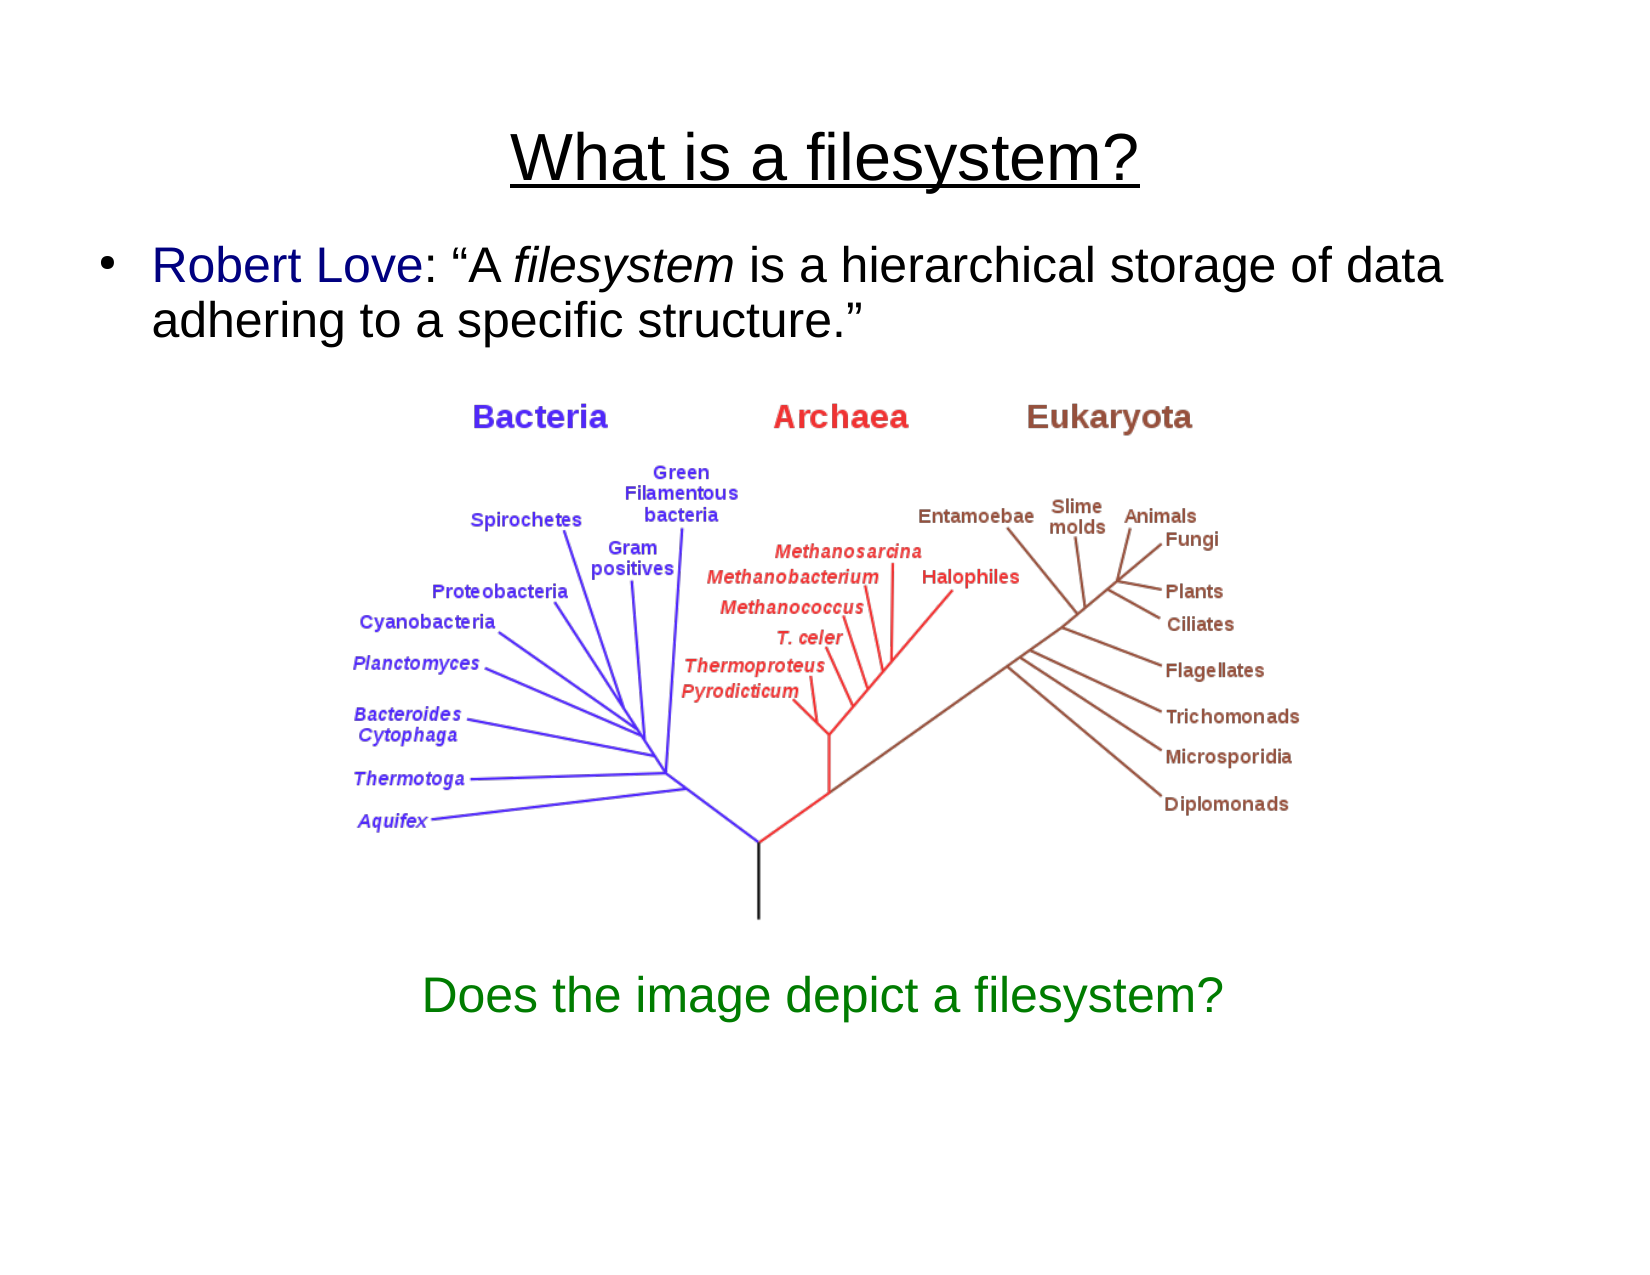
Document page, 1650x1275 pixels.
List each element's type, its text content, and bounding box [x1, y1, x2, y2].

list Robert Love: “A filesystem is a hierarchical storage of data adhering to a specific structure.” [80, 236, 1558, 397]
text_box Does the image depict a filesystem? [406, 960, 1244, 1055]
picture [340, 399, 1310, 925]
title What is a filesystem? [82, 50, 1568, 264]
